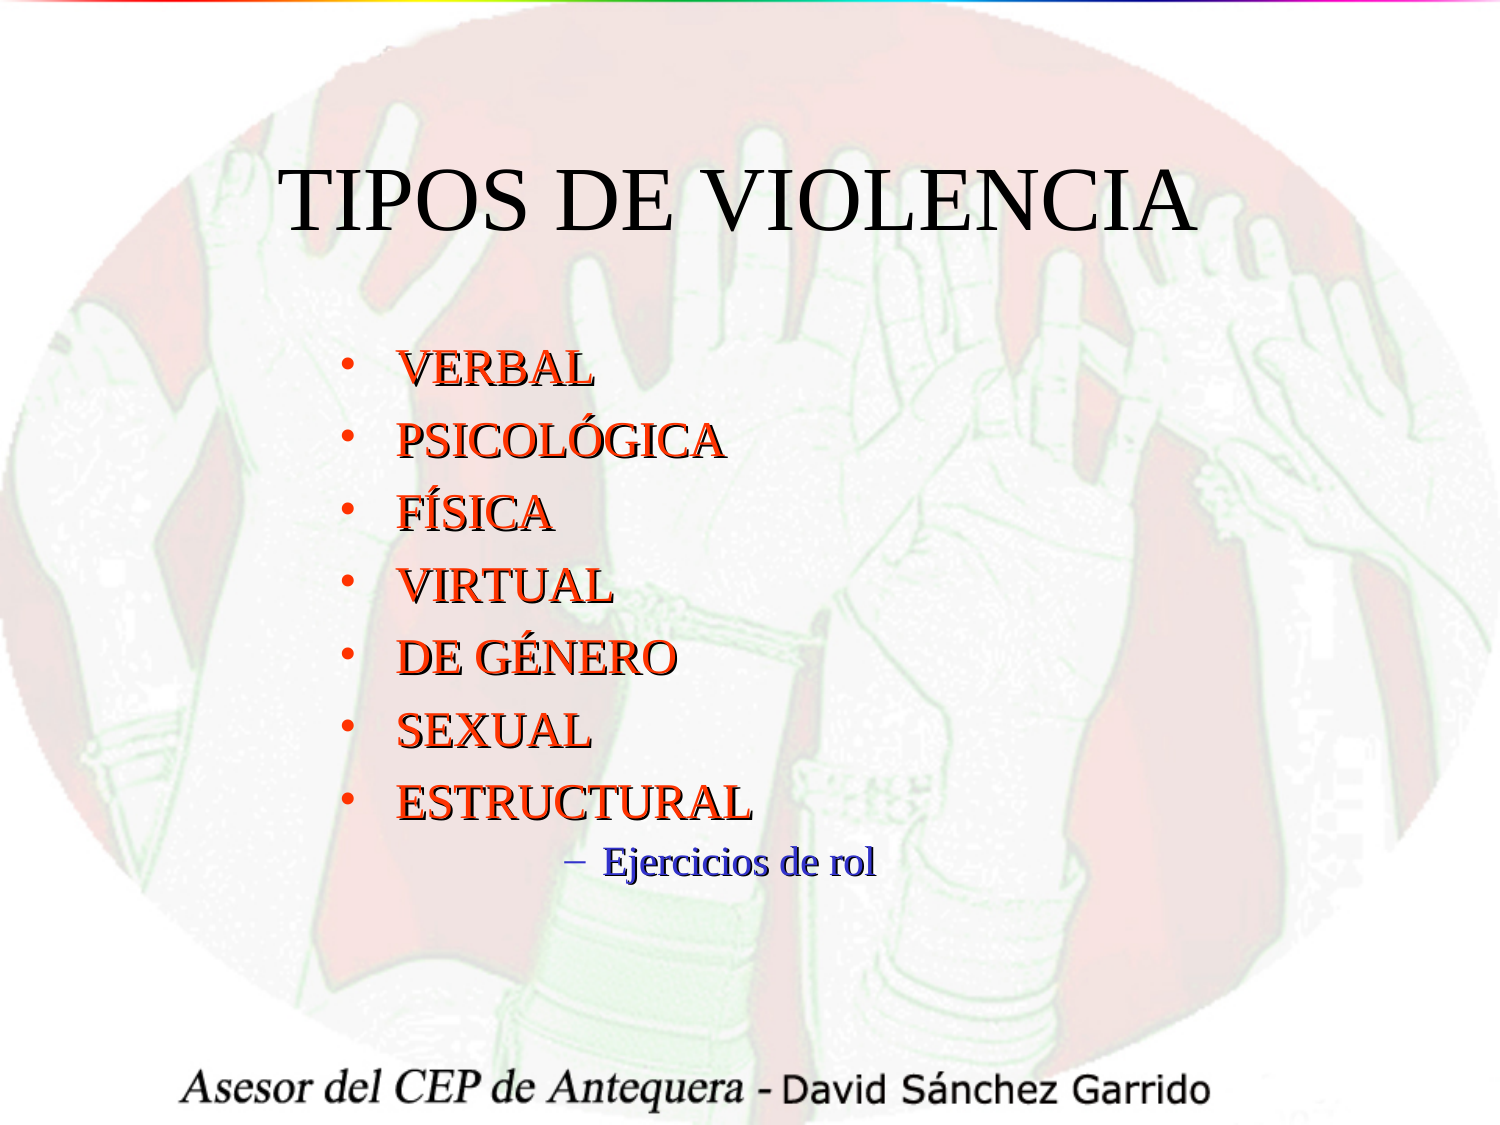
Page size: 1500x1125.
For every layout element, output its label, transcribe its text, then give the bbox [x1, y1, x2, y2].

title TIPOS DE VIOLENCIA [112, 99, 1388, 288]
list VERBAL PSICOLÓGICA FÍSICA VIRTUAL DE GÉNERO SEXUAL ESTRUCTURAL Ejercicios de rol [324, 326, 1175, 917]
picture [0, 0, 1500, 1125]
